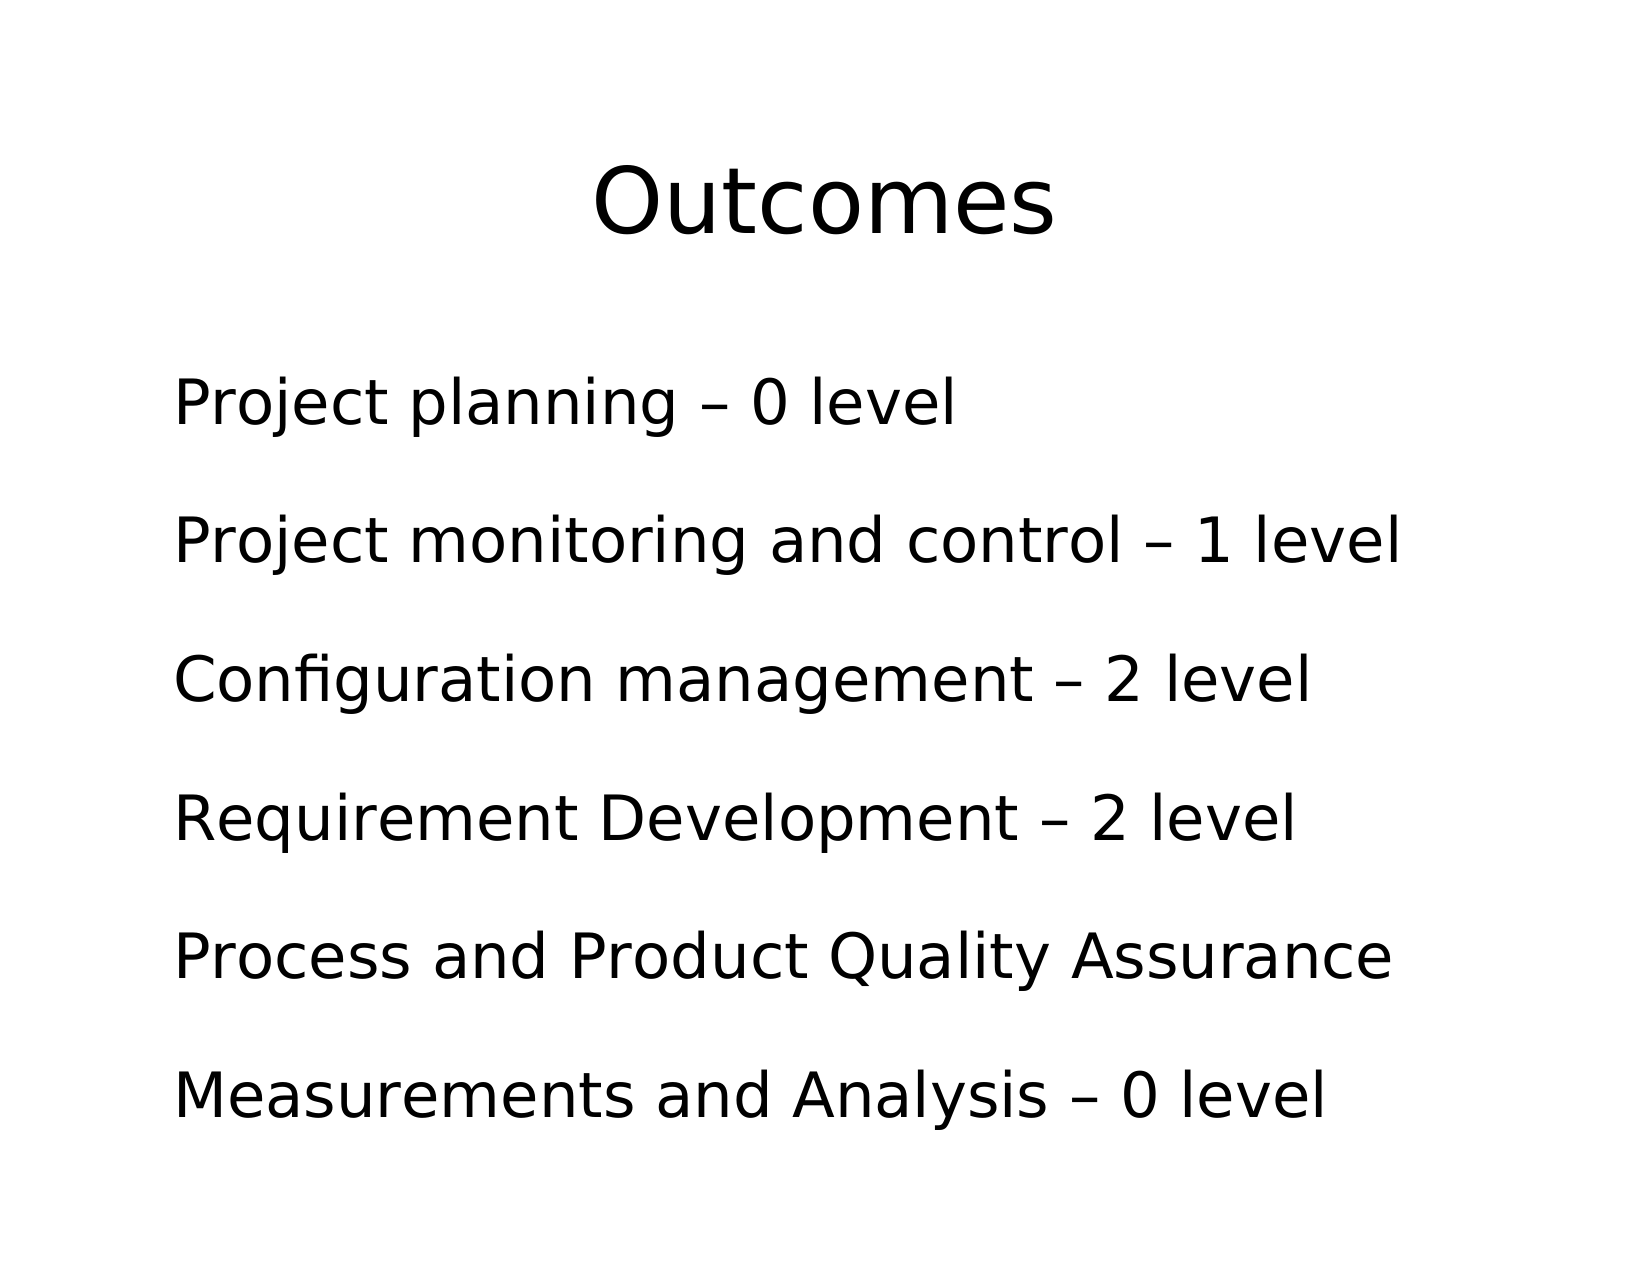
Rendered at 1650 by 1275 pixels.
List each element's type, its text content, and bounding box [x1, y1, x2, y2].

title Outcomes [135, 105, 1515, 299]
list Project planning – 0 level Project monitoring and control – 1 level Configuration management – 2 level Requirement Development – 2 level Process and Product Quality Assurance Measurements and Analysis – 0 level [135, 329, 1515, 1096]
